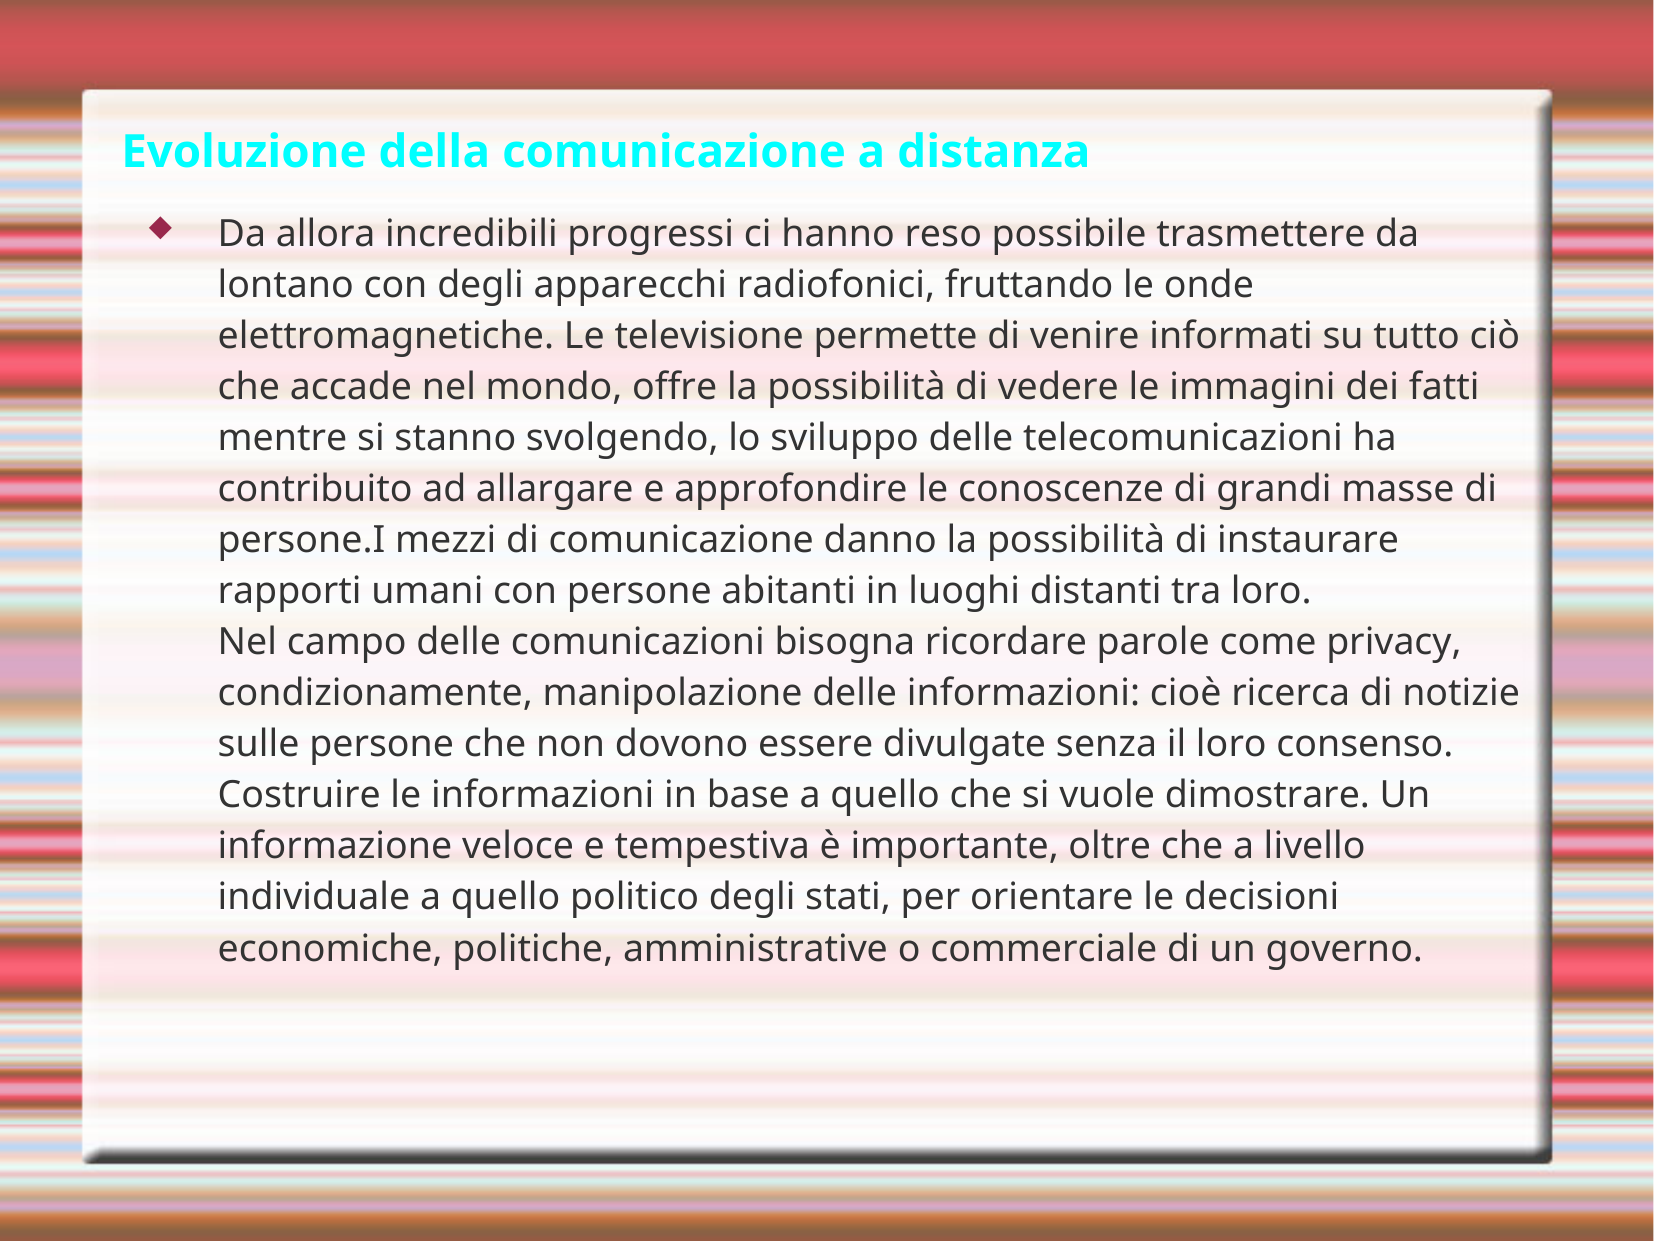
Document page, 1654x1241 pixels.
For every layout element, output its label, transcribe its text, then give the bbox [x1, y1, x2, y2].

picture [0, 0, 1654, 1241]
title Evoluzione della comunicazione a distanza [121, 117, 1536, 182]
list Da allora incredibili progressi ci hanno reso possibile trasmettere da lontano con degli apparecchi radiofonici, fruttando le onde elettromagnetiche. Le televisione permette di venire informati su tutto ciò che accade nel mondo, offre la possibilità di vedere le immagini dei fatti mentre si stanno svolgendo, lo sviluppo delle telecomunicazioni ha contribuito ad allargare e approfondire le conoscenze di grandi masse di persone.I mezzi di comunicazione danno la possibilità di instaurare rapporti umani con persone abitanti in luoghi distanti tra loro. Nel campo delle comunicazioni bisogna ricordare parole come privacy, condizionamente, manipolazione delle informazioni: cioè ricerca di notizie sulle persone che non dovono essere divulgate senza il loro consenso. Costruire le informazioni in base a quello che si vuole dimostrare. Un informazione veloce e tempestiva è importante, oltre che a livello individuale a quello politico degli stati, per orientare le decisioni economiche, politiche, amministrative o commerciale di un governo. [134, 206, 1536, 1118]
